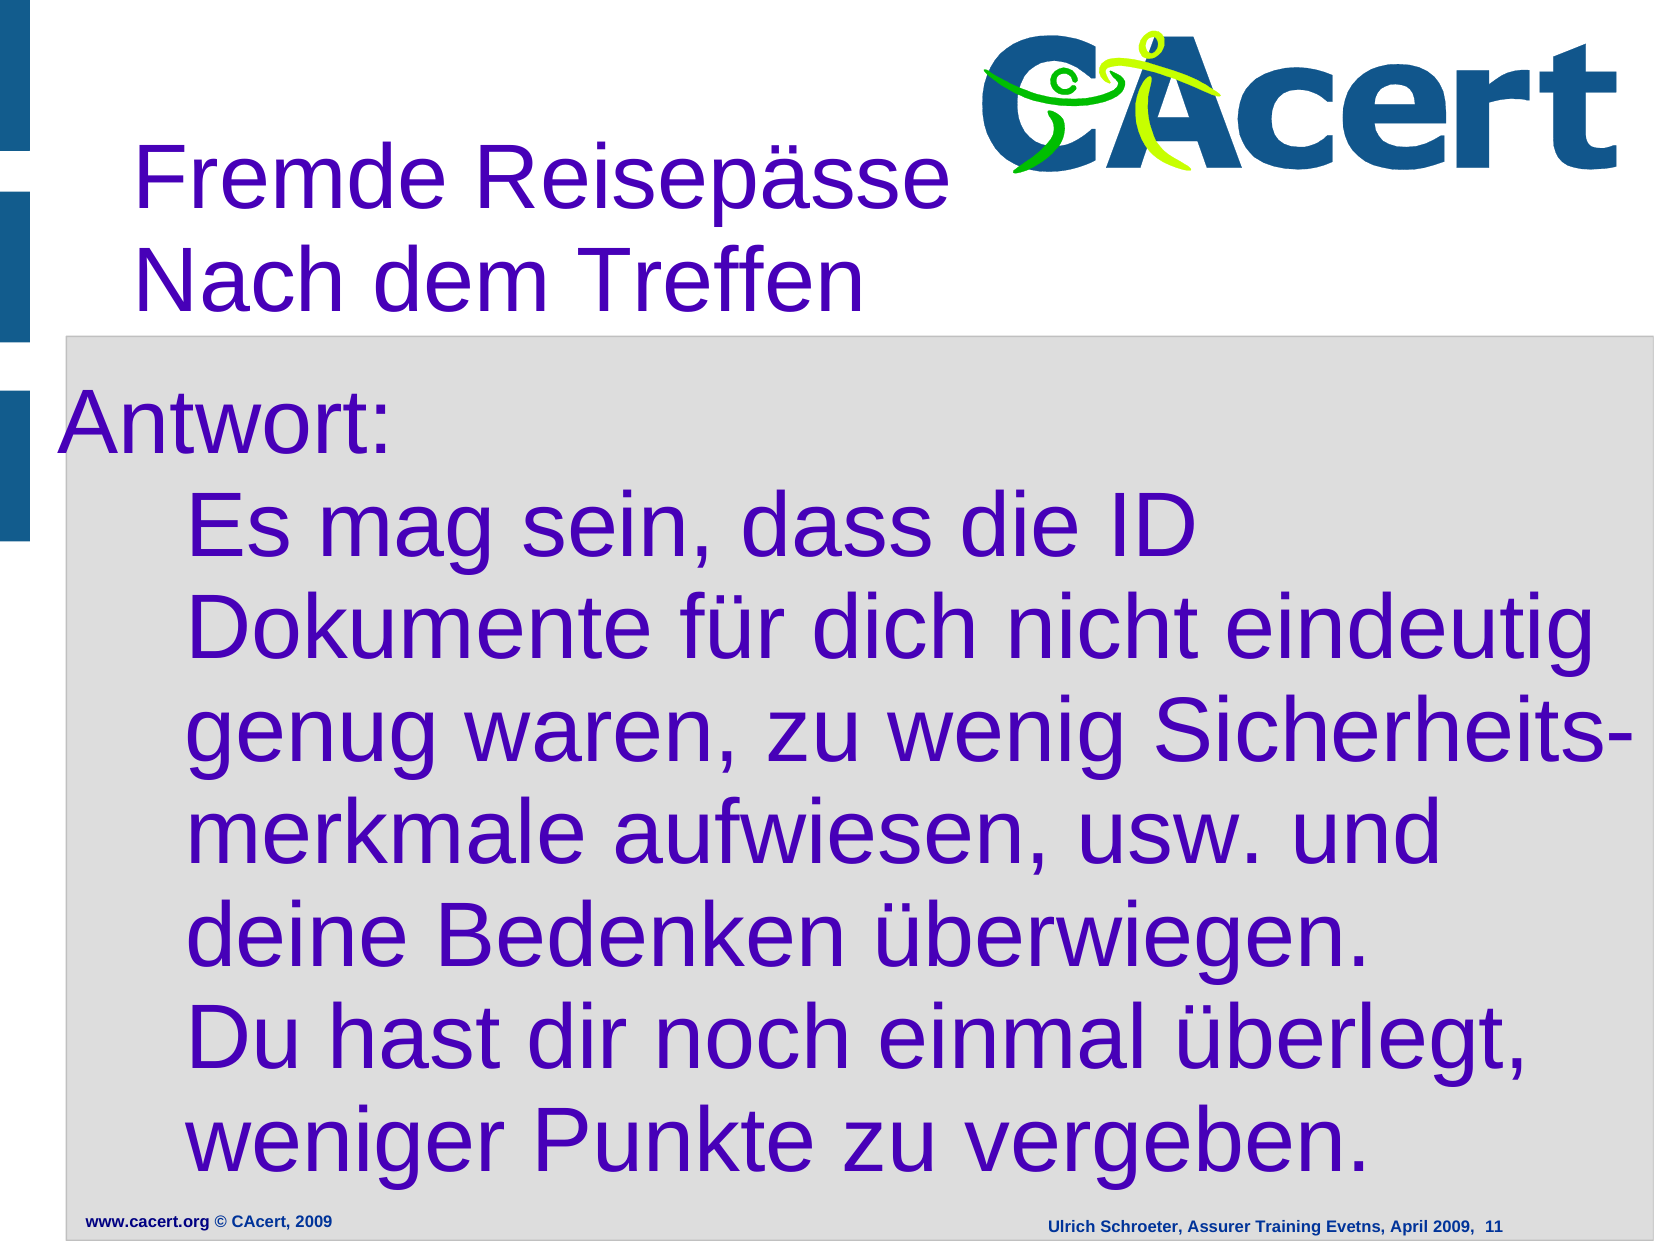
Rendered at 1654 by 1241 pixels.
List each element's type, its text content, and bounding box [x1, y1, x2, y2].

text_box Antwort: Es mag sein, dass die ID Dokumente für dich nicht eindeutig genug waren, zu wenig Sicherheits- merkmale aufwiesen, usw. und deine Bedenken überwiegen. Du hast dir noch einmal überlegt, weniger Punkte zu vergeben. [42, 363, 1654, 1241]
text_box Fremde Reisepässe Nach dem Treffen [118, 118, 970, 339]
